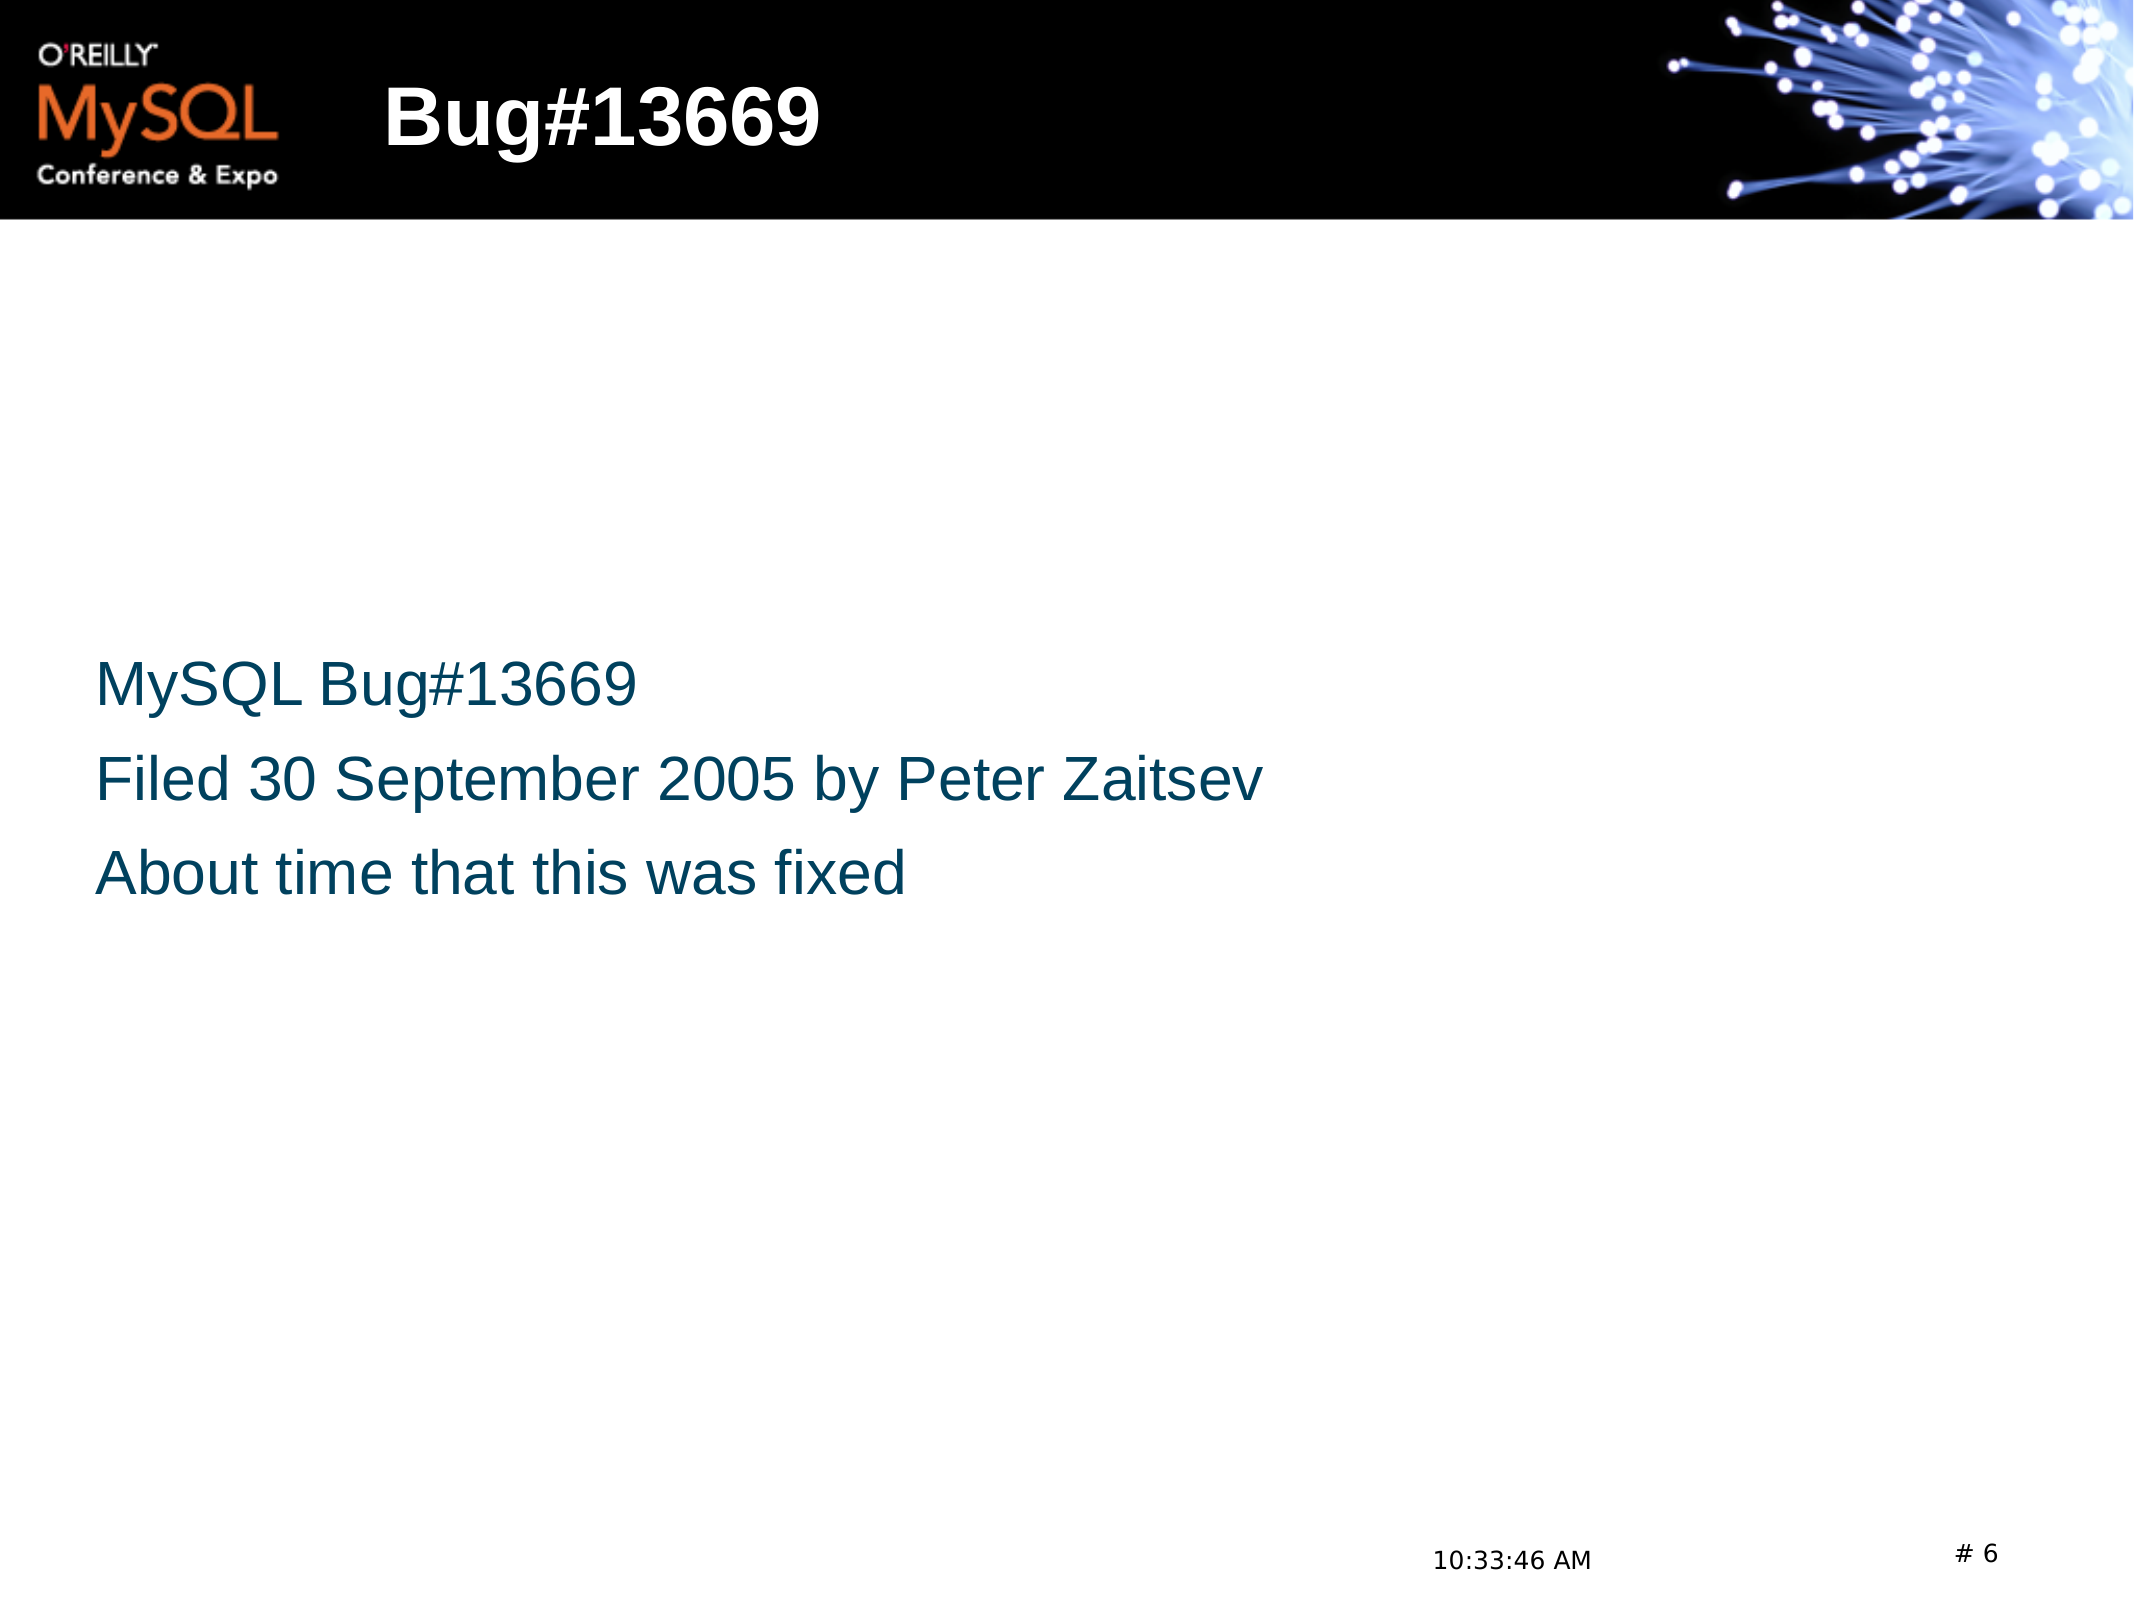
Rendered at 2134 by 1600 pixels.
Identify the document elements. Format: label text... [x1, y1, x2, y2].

picture [0, 0, 2134, 1600]
title Bug#13669 [374, 38, 2103, 195]
list MySQL Bug#13669 Filed 30 September 2005 by Peter Zaitsev About time that this was fixed [12, 640, 2115, 1600]
